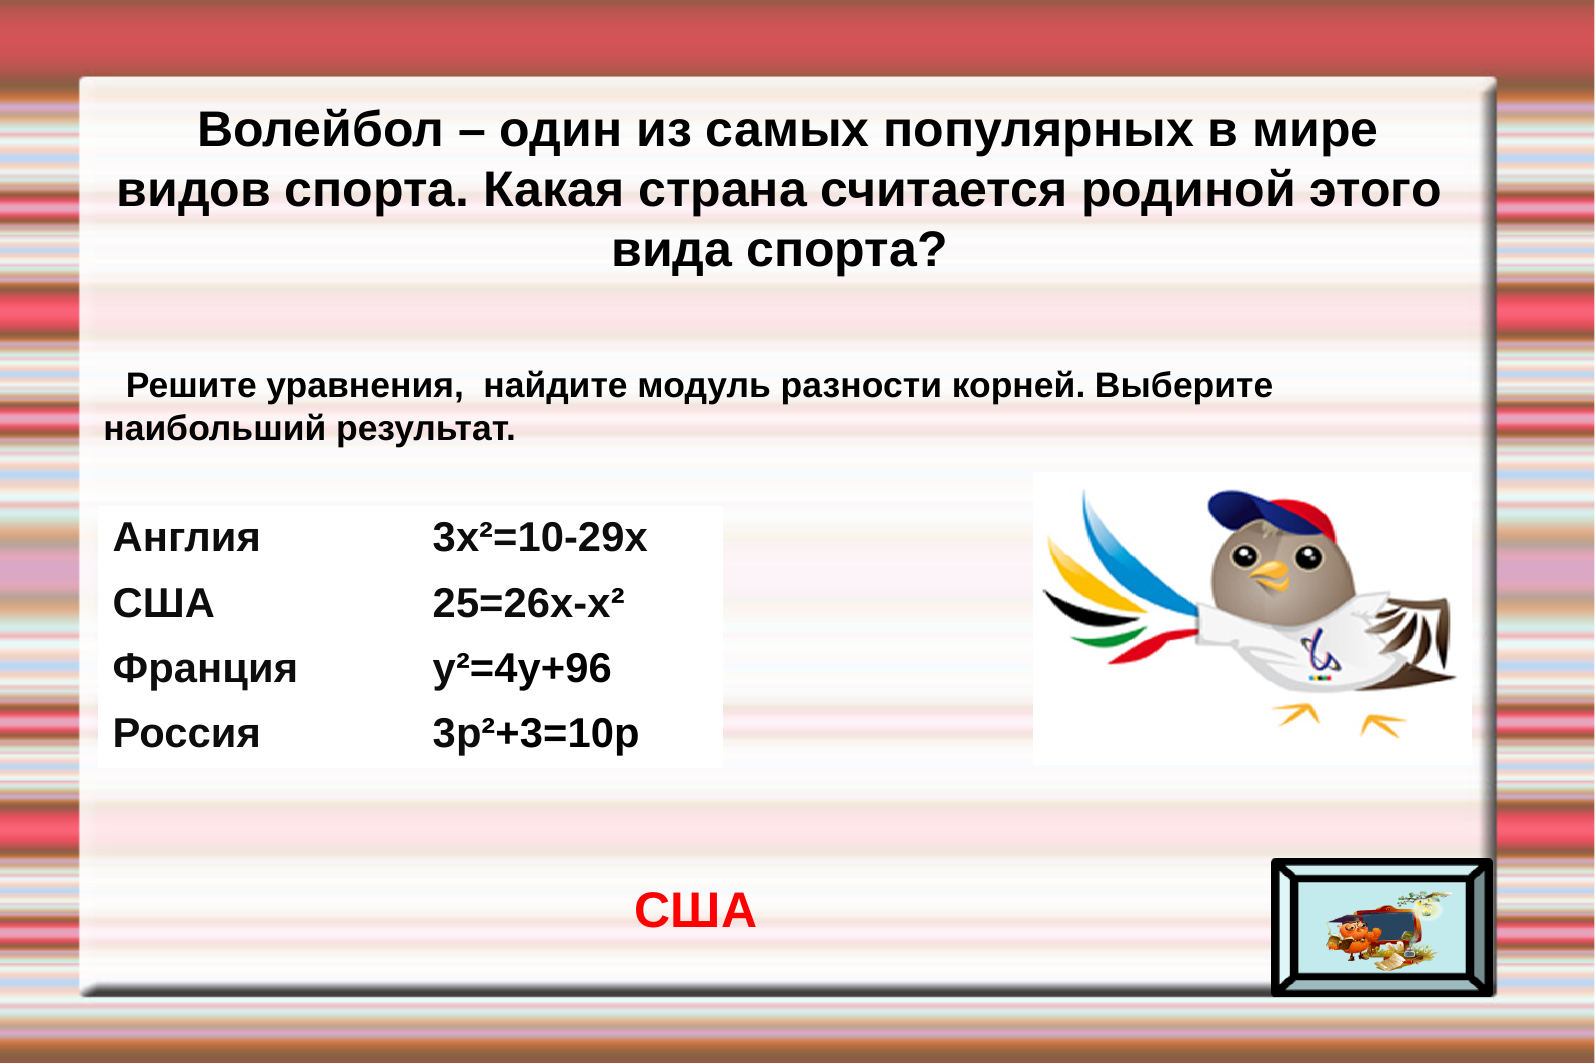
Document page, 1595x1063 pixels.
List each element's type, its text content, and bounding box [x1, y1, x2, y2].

text_box Решите уравнения, найдите модуль разности корней. Выберите наибольший результат. [88, 354, 1511, 455]
table_cell у²=4у+96 [418, 637, 723, 703]
table_cell Россия [98, 703, 418, 768]
table_header Англия [98, 506, 418, 572]
text_box Волейбол – один из самых популярных в мире видов спорта. Какая страна считается родиной этого вида спорта? [82, 88, 1477, 284]
picture [0, 0, 1595, 1063]
table_cell Франция [98, 637, 418, 703]
table_cell 25=26х-х² [418, 572, 723, 637]
table_cell 3р²+3=10р [418, 703, 723, 768]
table_header 3х²=10-29х [418, 506, 723, 572]
text_box США [620, 869, 886, 945]
table_cell США [98, 572, 418, 637]
